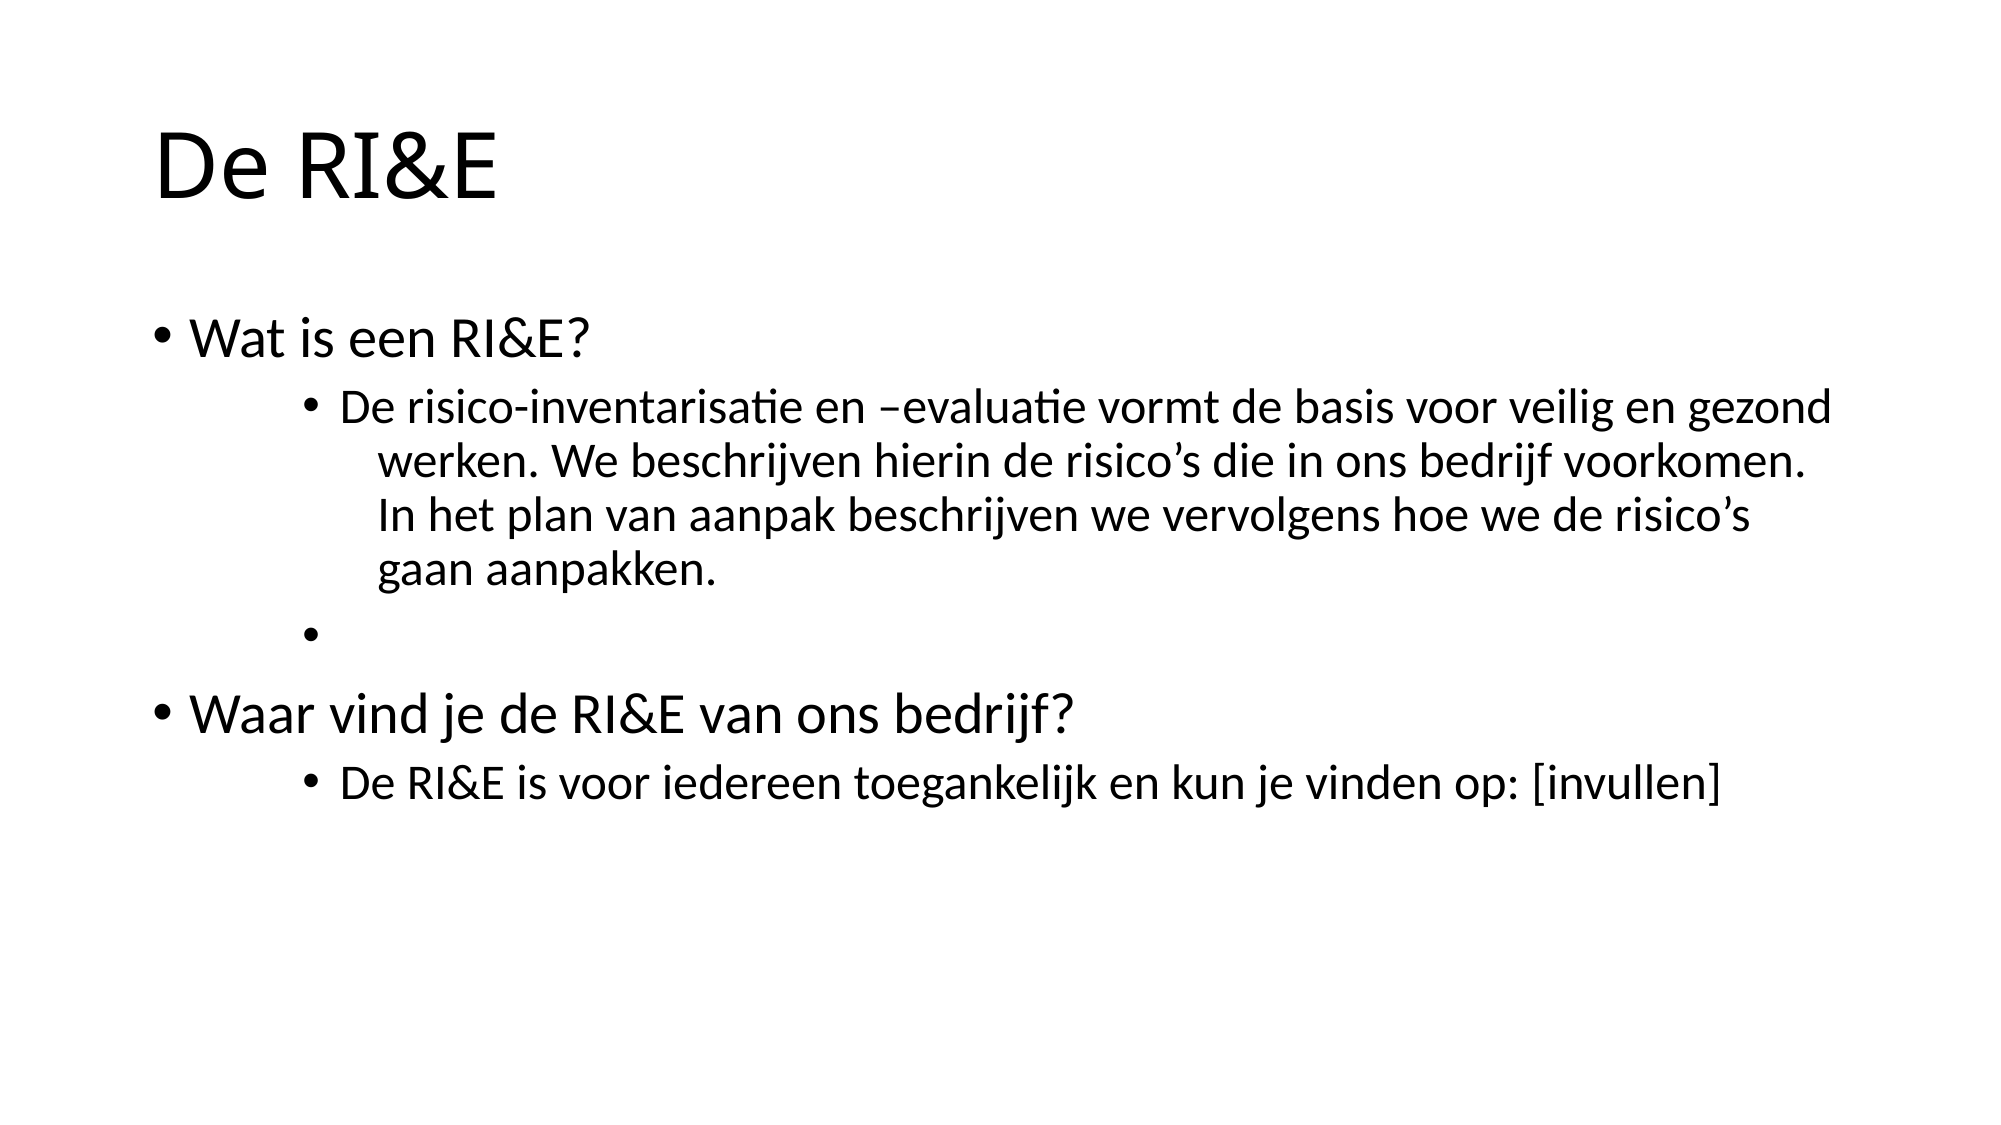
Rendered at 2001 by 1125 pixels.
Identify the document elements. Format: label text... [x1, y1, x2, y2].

title De RI&E [137, 59, 1863, 278]
list Wat is een RI&E? De risico-inventarisatie en –evaluatie vormt de basis voor veilig en gezond werken. We beschrijven hierin de risico’s die in ons bedrijf voorkomen. In het plan van aanpak beschrijven we vervolgens hoe we de risico’s gaan aanpakken. Waar vind je de RI&E van ons bedrijf? De RI&E is voor iedereen toegankelijk en kun je vinden op: [invullen] [137, 299, 1863, 1014]
